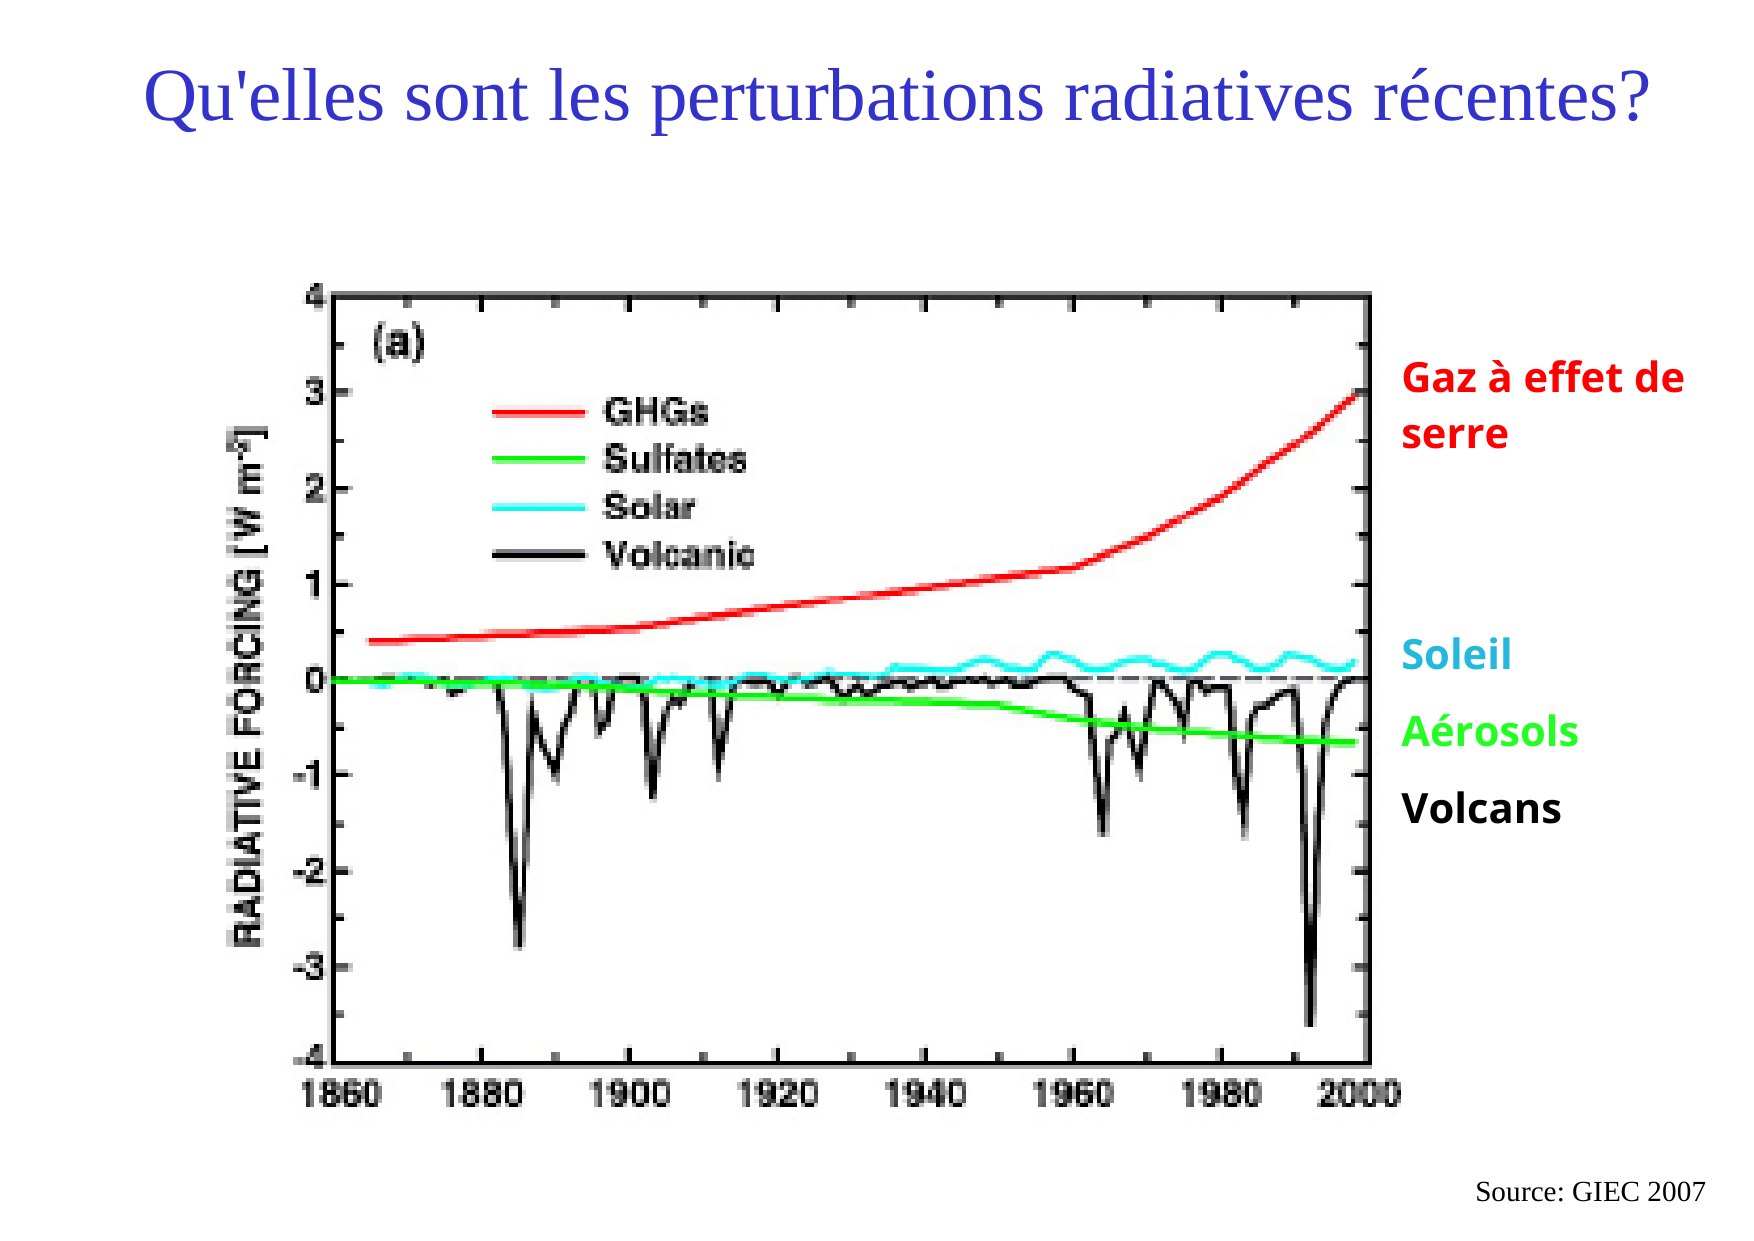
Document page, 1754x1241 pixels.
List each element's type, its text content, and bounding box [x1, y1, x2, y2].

text_box Qu'elles sont les perturbations radiatives récentes? [97, 50, 1700, 144]
text_box Source: GIEC 2007 [1223, 1169, 1722, 1216]
text_box Aérosols [1386, 694, 1702, 758]
picture [57, 262, 1495, 1126]
text_box Gaz à effet de serre [1386, 339, 1702, 452]
text_box Volcans [1386, 771, 1702, 835]
text_box Soleil [1386, 617, 1702, 681]
